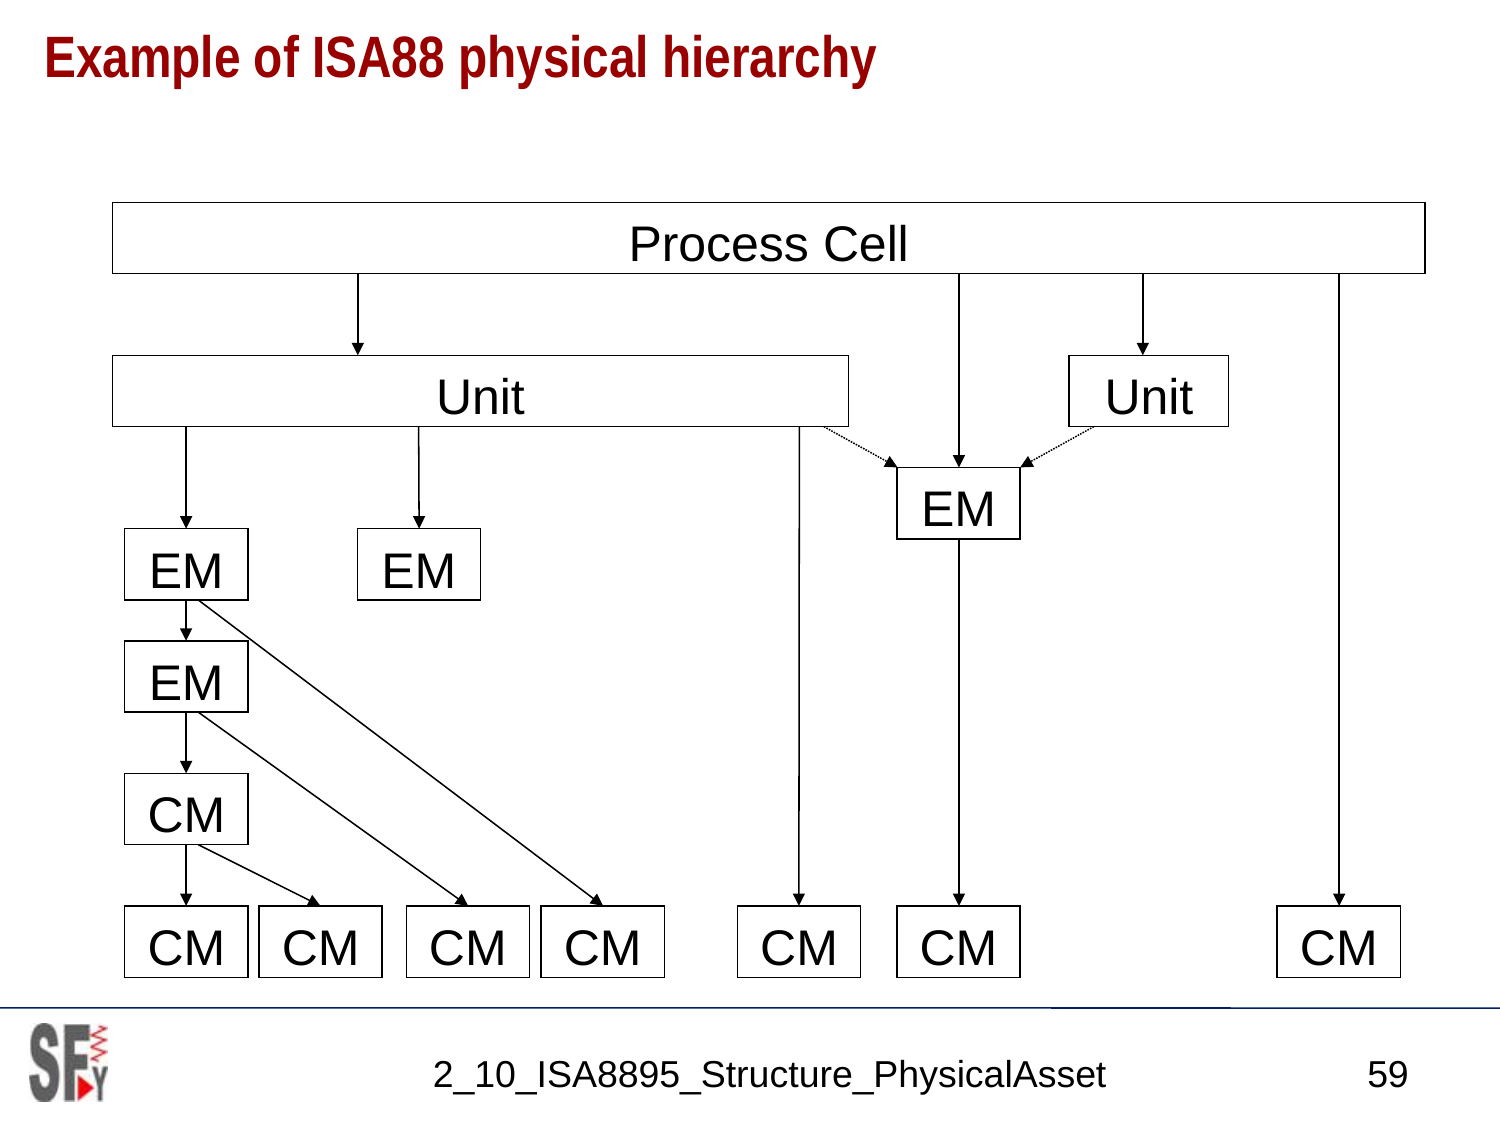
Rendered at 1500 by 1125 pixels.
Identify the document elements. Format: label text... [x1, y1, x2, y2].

text_box Process Cell [112, 202, 1425, 274]
text_box EM [896, 467, 1021, 539]
text_box CM [896, 905, 1021, 978]
text_box CM [259, 905, 383, 978]
text_box CM [124, 773, 248, 845]
text_box Unit [112, 355, 849, 427]
text_box CM [541, 905, 665, 978]
text_box CM [124, 905, 248, 978]
footer 2_10_ISA8895_Structure_PhysicalAsset [417, 1034, 1352, 1103]
text_box EM [124, 528, 248, 601]
text_box CM [1277, 905, 1401, 978]
text_box Unit [1069, 355, 1229, 427]
slide_number <numéro> [1352, 1034, 1490, 1103]
text_box EM [124, 640, 248, 713]
picture [29, 1023, 108, 1102]
text_box CM [737, 905, 861, 978]
title Example of ISA88 physical hierarchy [29, 12, 1471, 138]
text_box EM [357, 528, 481, 601]
text_box CM [406, 905, 530, 978]
